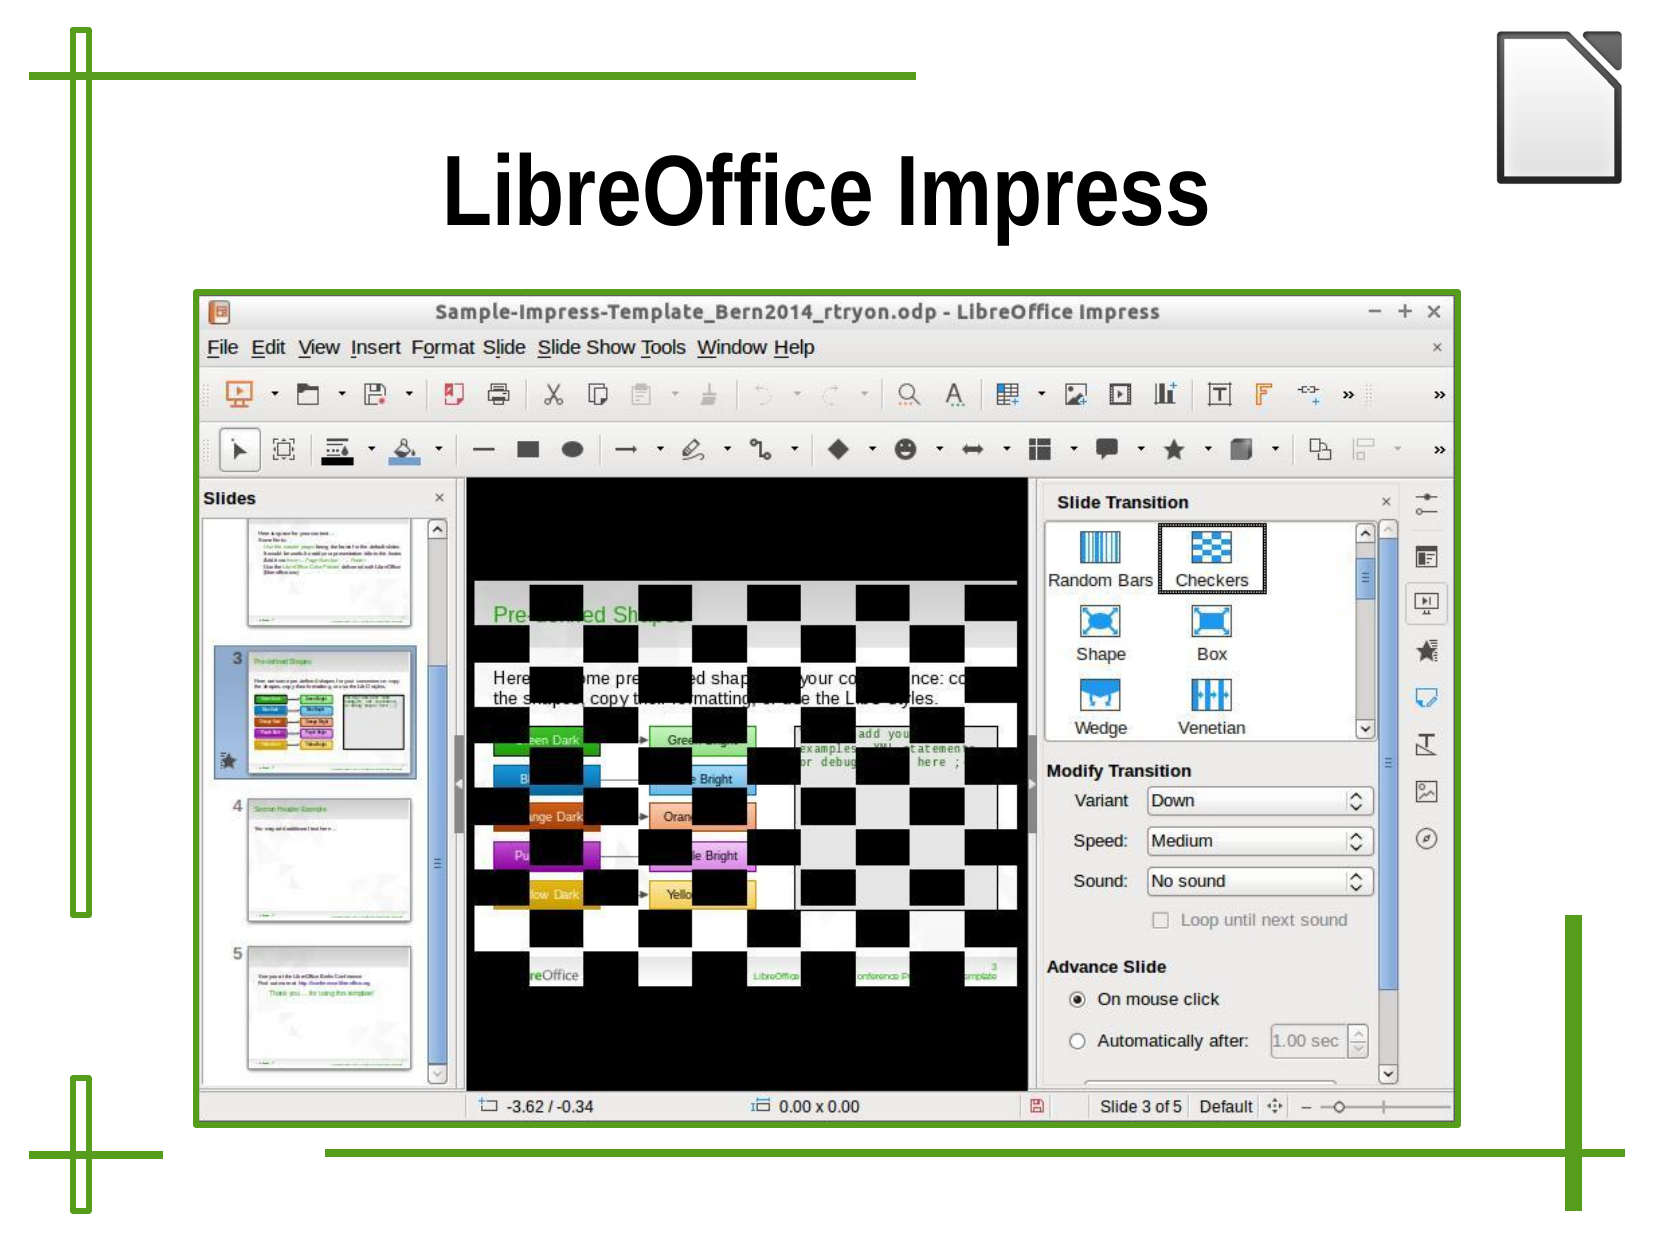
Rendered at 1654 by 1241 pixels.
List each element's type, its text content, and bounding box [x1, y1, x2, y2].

picture [198, 295, 1455, 1123]
picture [1494, 29, 1624, 186]
title LibreOffice Impress [118, 118, 1536, 260]
